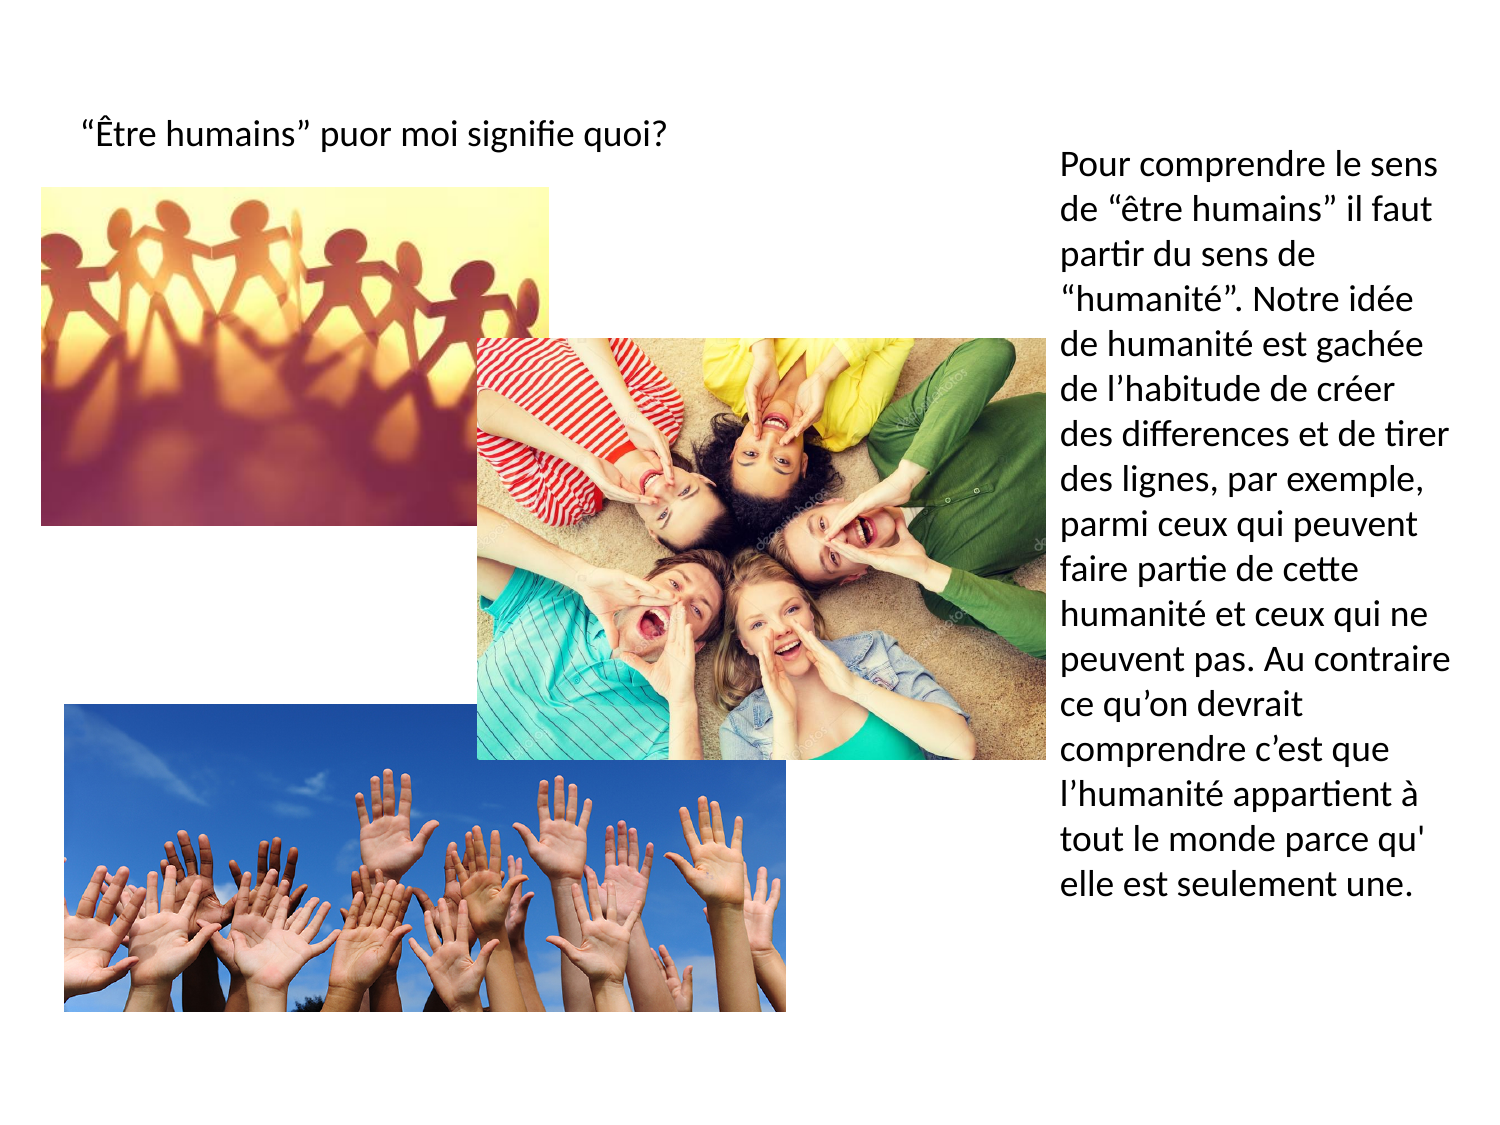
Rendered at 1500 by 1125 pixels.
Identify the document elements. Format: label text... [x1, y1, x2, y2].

text_box Pour comprendre le sens de “être humains” il faut partir du sens de “humanité”. Notre idée de humanité est gachée de l’habitude de créer des differences et de tirer des lignes, par exemple, parmi ceux qui peuvent faire partie de cette humanité et ceux qui ne peuvent pas. Au contraire ce qu’on devrait comprendre c’est que l’humanité appartient à tout le monde parce qu' elle est seulement une. [1045, 132, 1471, 912]
picture [41, 187, 1046, 1012]
text_box “Être humains” puor moi signifie quoi? [64, 101, 821, 162]
